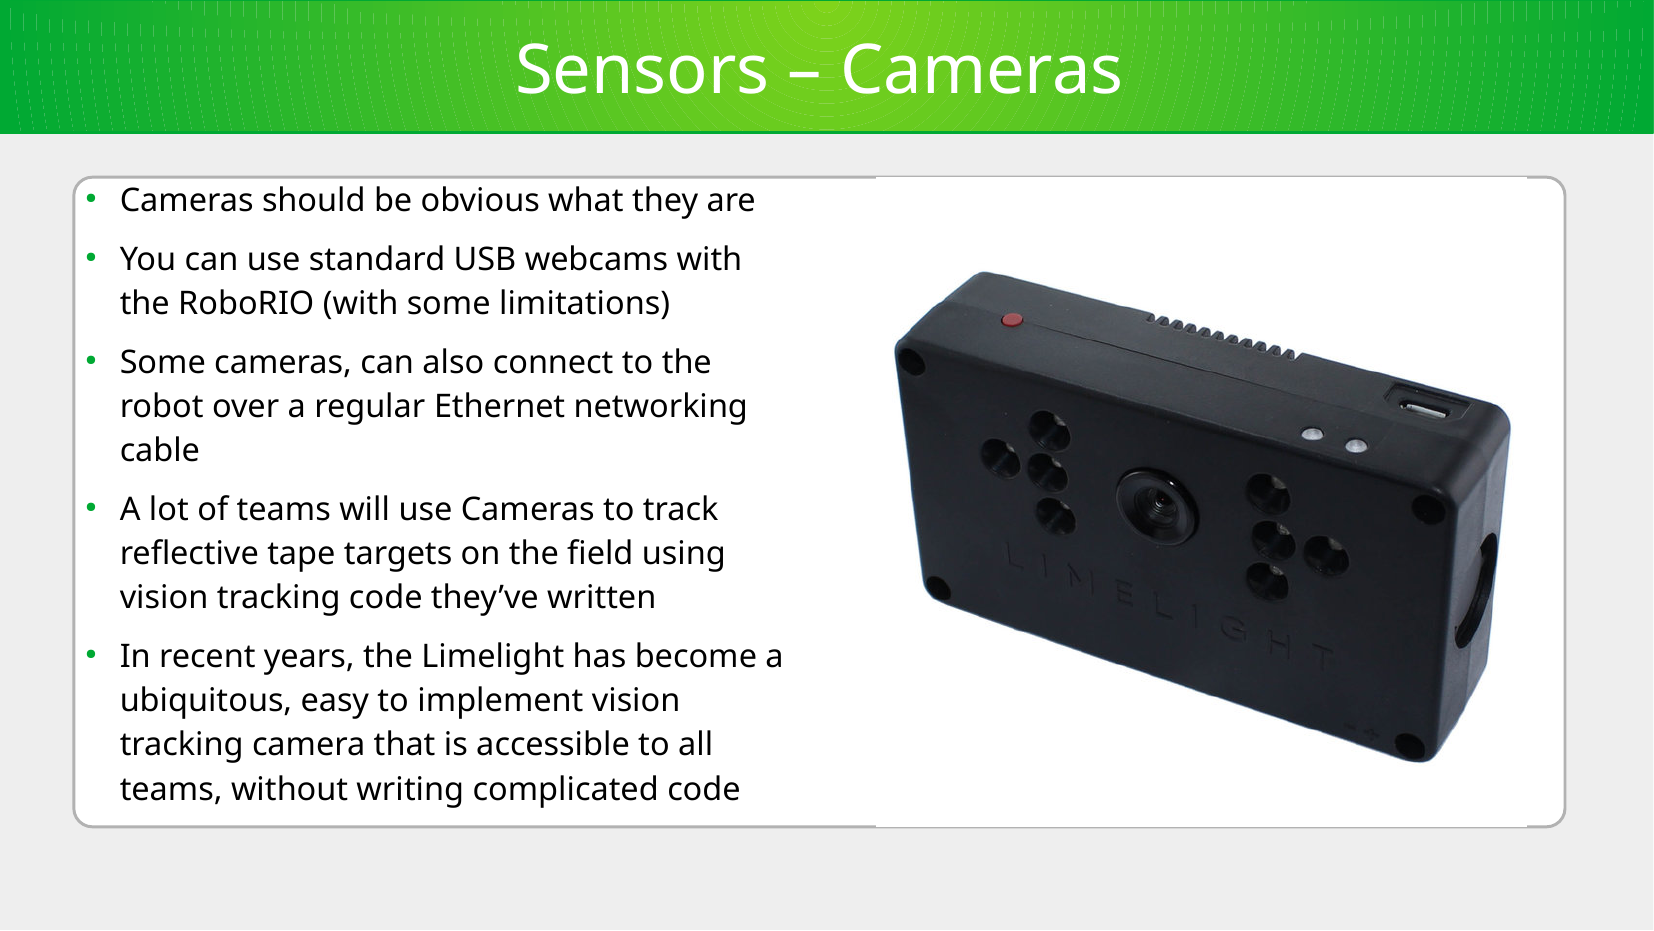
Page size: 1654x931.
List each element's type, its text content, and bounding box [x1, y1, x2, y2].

picture [876, 177, 1527, 827]
list Cameras should be obvious what they are You can use standard USB webcams with the RoboRIO (with some limitations) Some cameras, can also connect to the robot over a regular Ethernet networking cable A lot of teams will use Cameras to track reflective tape targets on the field using vision tracking code they’ve written In recent years, the Limelight has become a ubiquitous, easy to implement vision tracking camera that is accessible to all teams, without writing complicated code [73, 177, 802, 827]
title Sensors – Cameras [73, 14, 1565, 119]
